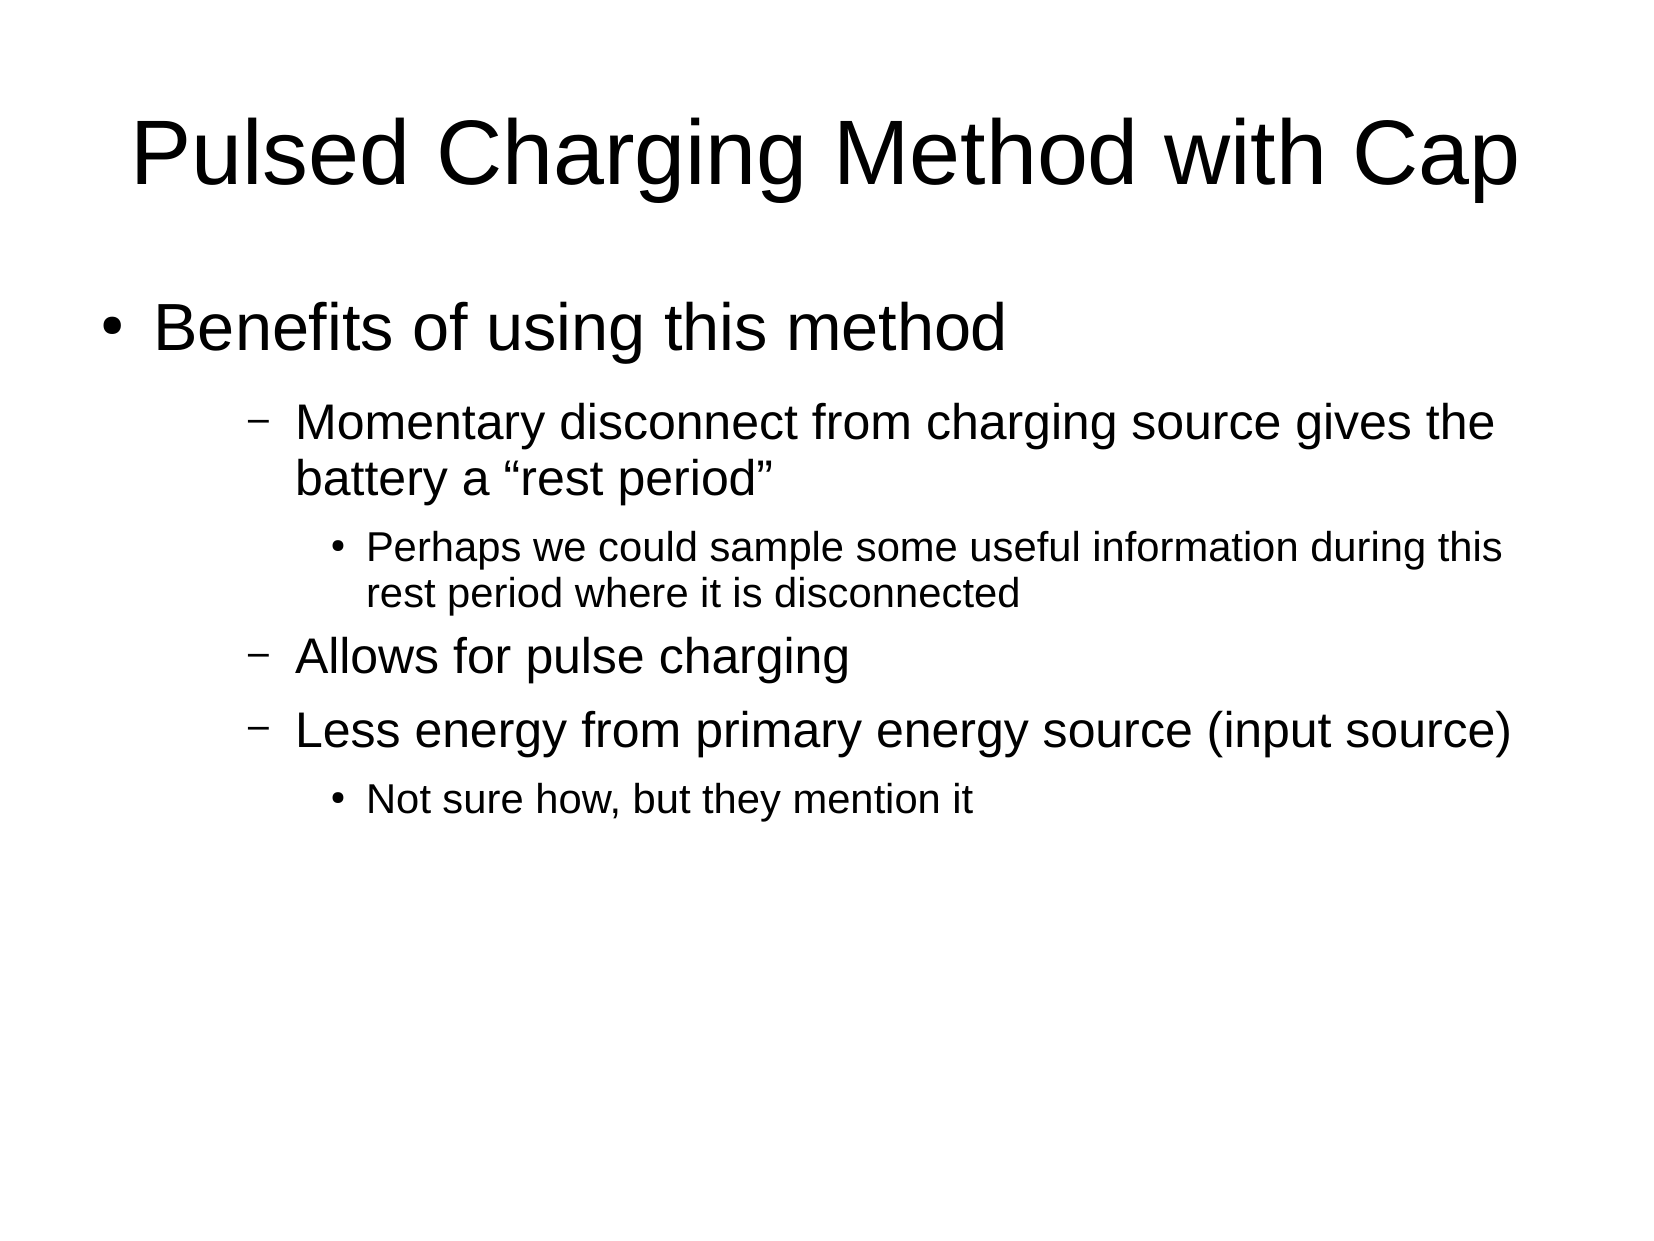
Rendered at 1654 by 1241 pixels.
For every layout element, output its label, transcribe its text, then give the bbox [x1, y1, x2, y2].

list Benefits of using this method Momentary disconnect from charging source gives the battery a “rest period” Perhaps we could sample some useful information during this rest period where it is disconnected Allows for pulse charging Less energy from primary energy source (input source) Not sure how, but they mention it [82, 290, 1571, 1109]
title Pulsed Charging Method with Cap [82, 49, 1571, 257]
